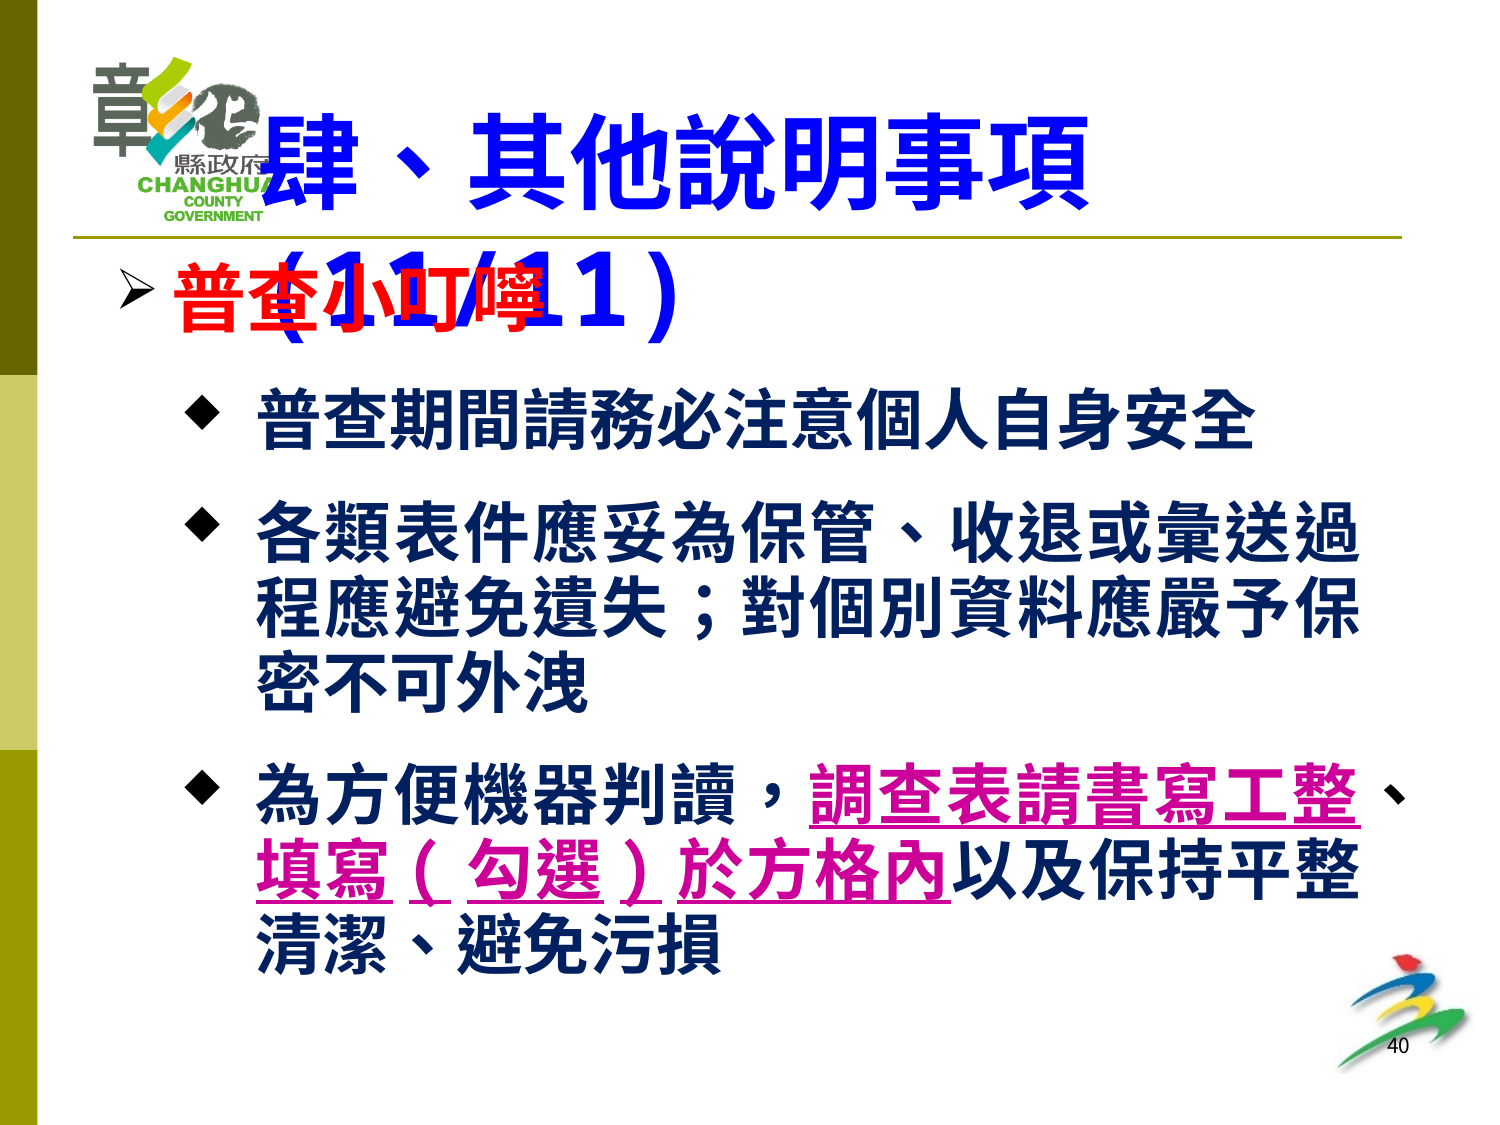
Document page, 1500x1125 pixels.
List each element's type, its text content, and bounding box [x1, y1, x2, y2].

title 肆、其他說明事項(11/11) [242, 90, 1436, 224]
list 普查小叮嚀 普查期間請務必注意個人自身安全 各類表件應妥為保管、收退或彙送過程應避免遺失；對個別資料應嚴予保密不可外洩 為方便機器判讀，調查表請書寫工整、填寫(勾選)於方格內以及保持平整清潔、避免污損 [100, 267, 1376, 1000]
picture [1323, 934, 1477, 1074]
picture [57, 42, 313, 235]
text_box <編號> [1074, 1025, 1426, 1101]
